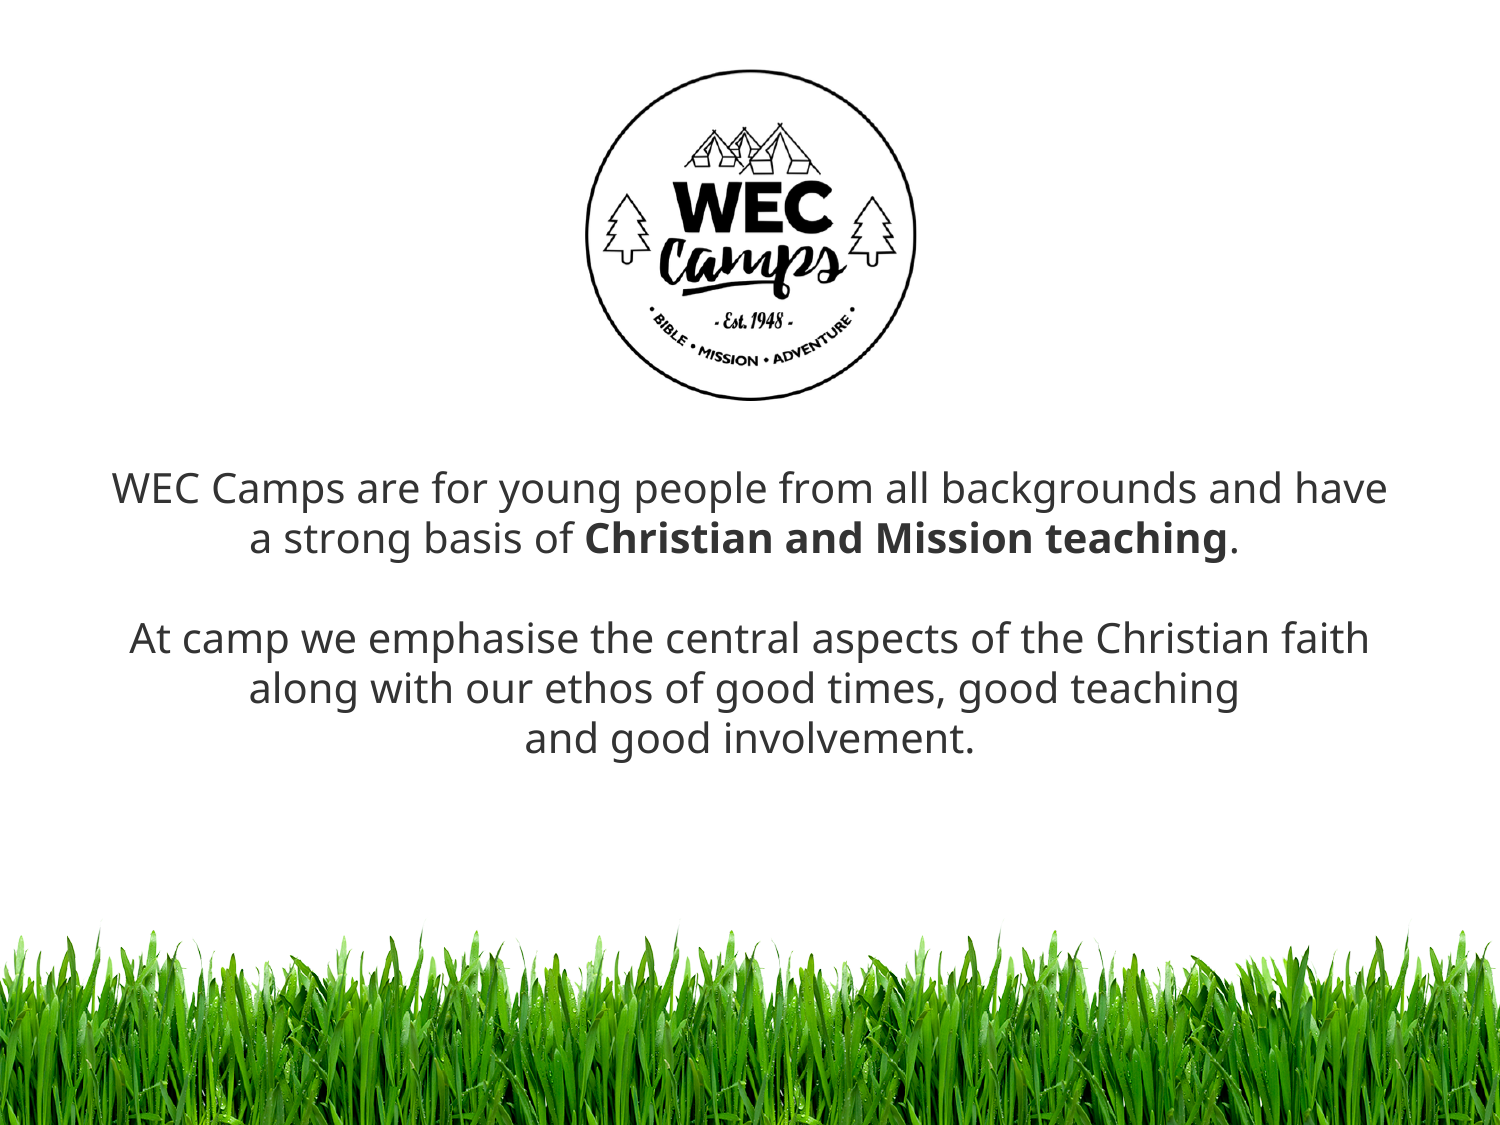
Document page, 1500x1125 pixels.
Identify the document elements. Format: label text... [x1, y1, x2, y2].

picture [0, 908, 1500, 1125]
picture [583, 68, 917, 402]
text_box WEC Camps are for young people from all backgrounds and have a strong basis of Christian and Mission teaching. At camp we emphasise the central aspects of the Christian faith along with our ethos of good times, good teaching and good involvement. [94, 454, 1406, 770]
